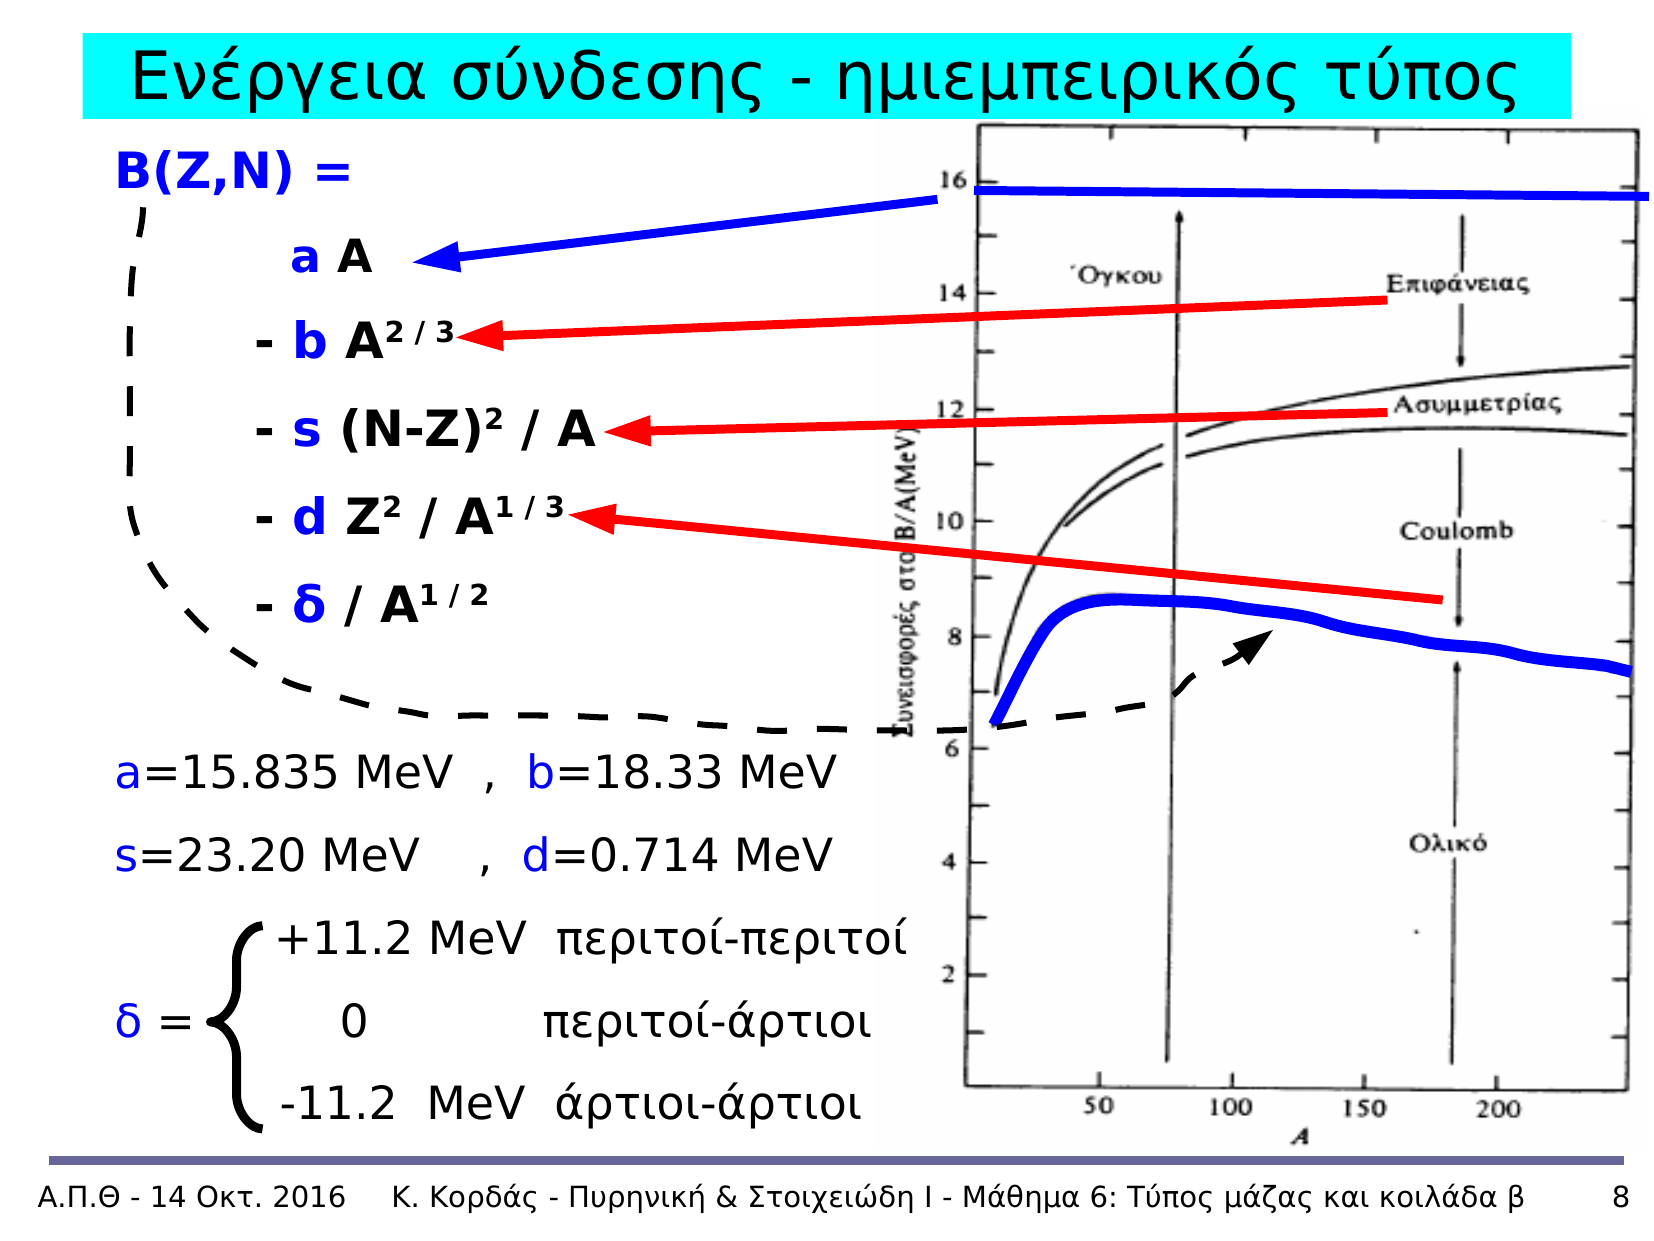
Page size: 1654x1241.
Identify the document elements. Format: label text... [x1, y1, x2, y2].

list Β(Ζ,Ν) = a A - b A2 / 3 - s (N-Z)2 / A - d Z2 / A1 / 3 - δ / A1 / 2 a=15.835 MeV , b=18.33 MeV s=23.20 MeV , d=0.714 MeV +11.2 MeV περιτοί-περιτοί δ = 0 περιτοί-άρτιοι -11.2 MeV άρτιοι-άρτιοι [43, 141, 1619, 1140]
picture [875, 107, 1643, 191]
picture [875, 201, 1643, 1151]
title Ενέργεια σύνδεσης - ημιεμπειρικός τύπος [82, 33, 1571, 119]
